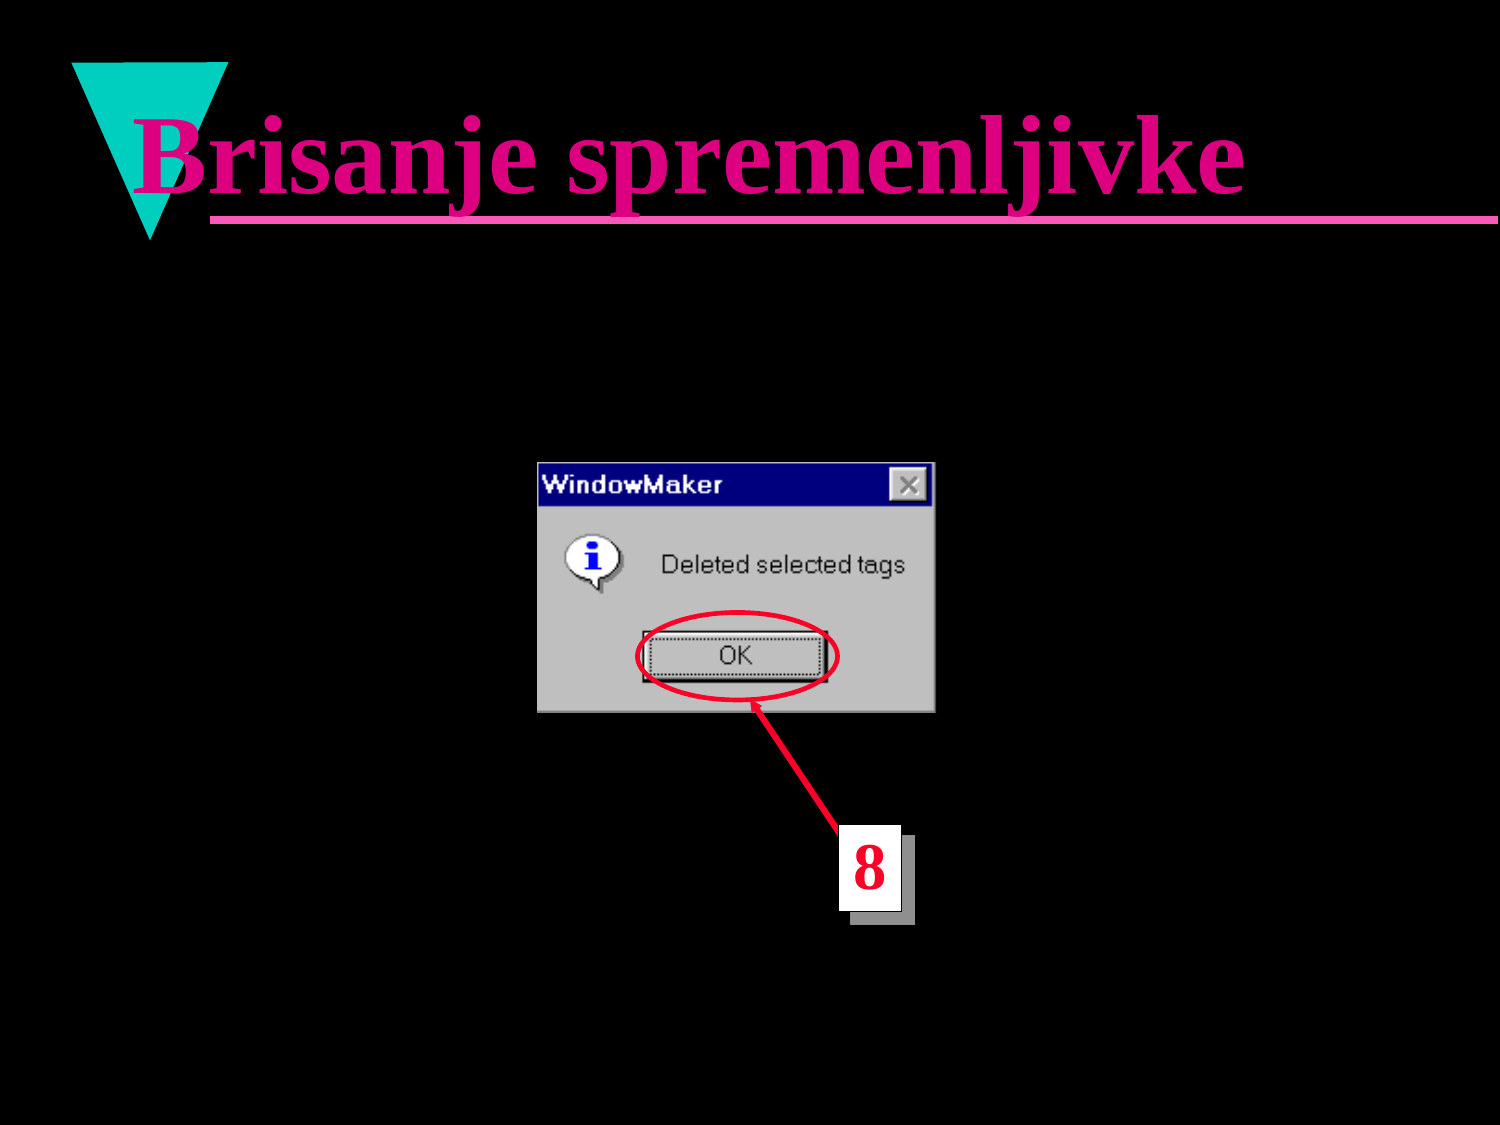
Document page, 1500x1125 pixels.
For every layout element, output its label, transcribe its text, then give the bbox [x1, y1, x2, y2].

text_box 8 [838, 823, 902, 912]
chart [537, 462, 938, 713]
chart [640, 615, 835, 697]
title Brisanje spremenljivke [117, 63, 1500, 251]
